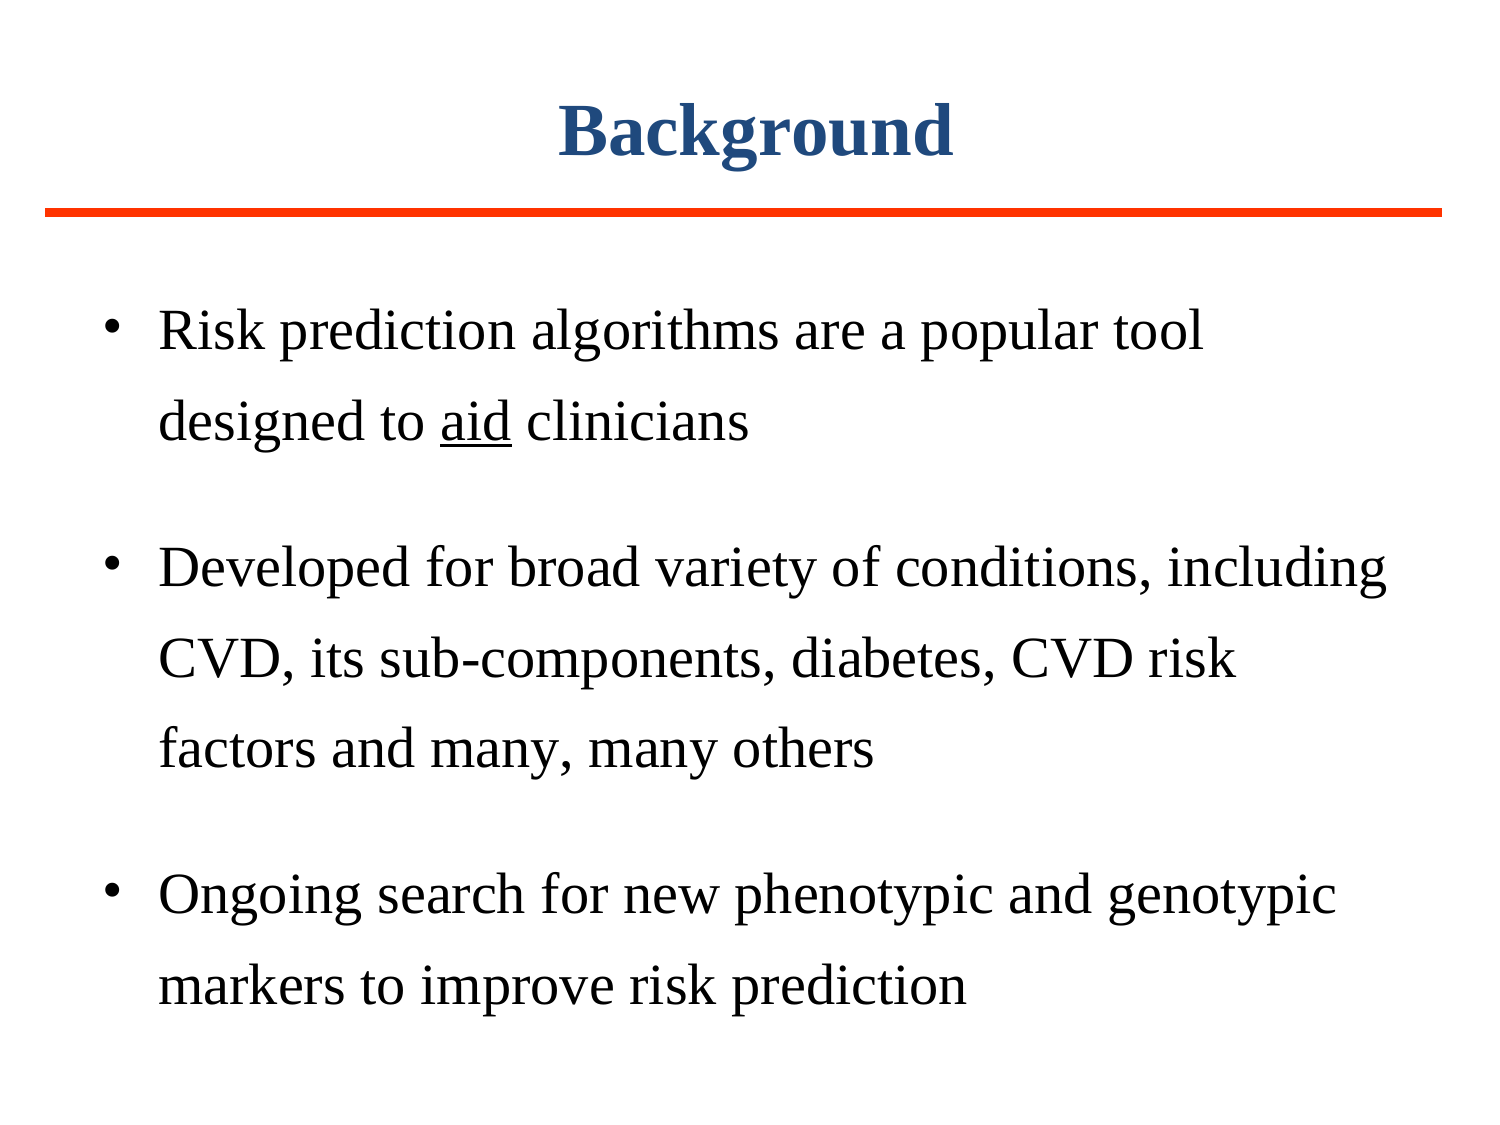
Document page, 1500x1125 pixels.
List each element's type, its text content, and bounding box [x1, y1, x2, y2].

text_box Background [99, 37, 1413, 208]
text_box Risk prediction algorithms are a popular tool designed to aid clinicians Developed for broad variety of conditions, including CVD, its sub-components, diabetes, CVD risk factors and many, many others Ongoing search for new phenotypic and genotypic markers to improve risk prediction [87, 262, 1413, 1013]
